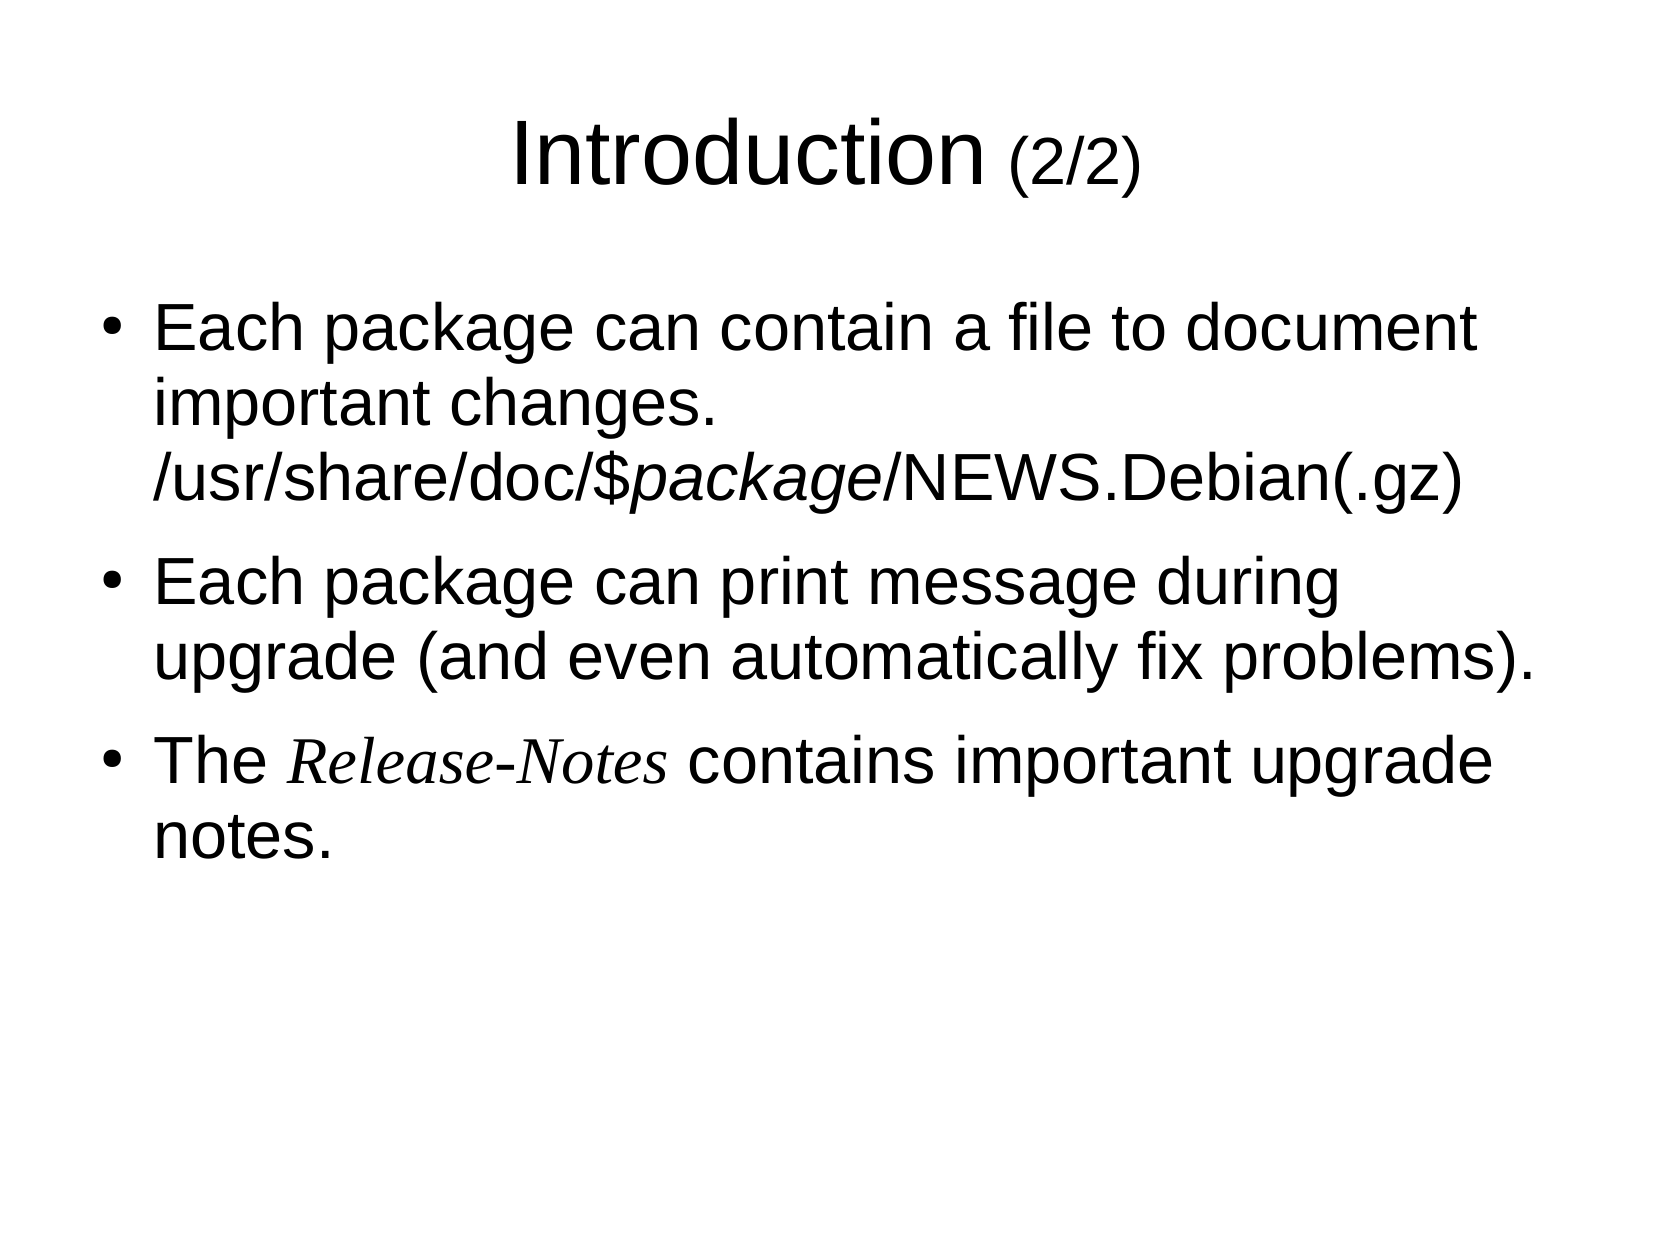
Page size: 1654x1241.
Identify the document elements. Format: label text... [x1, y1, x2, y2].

title Introduction (2/2) [82, 56, 1571, 250]
list Each package can contain a file to document important changes. /usr/share/doc/$package/NEWS.Debian(.gz) Each package can print message during upgrade (and even automatically fix problems). The Release-Notes contains important upgrade notes. [82, 290, 1571, 1109]
